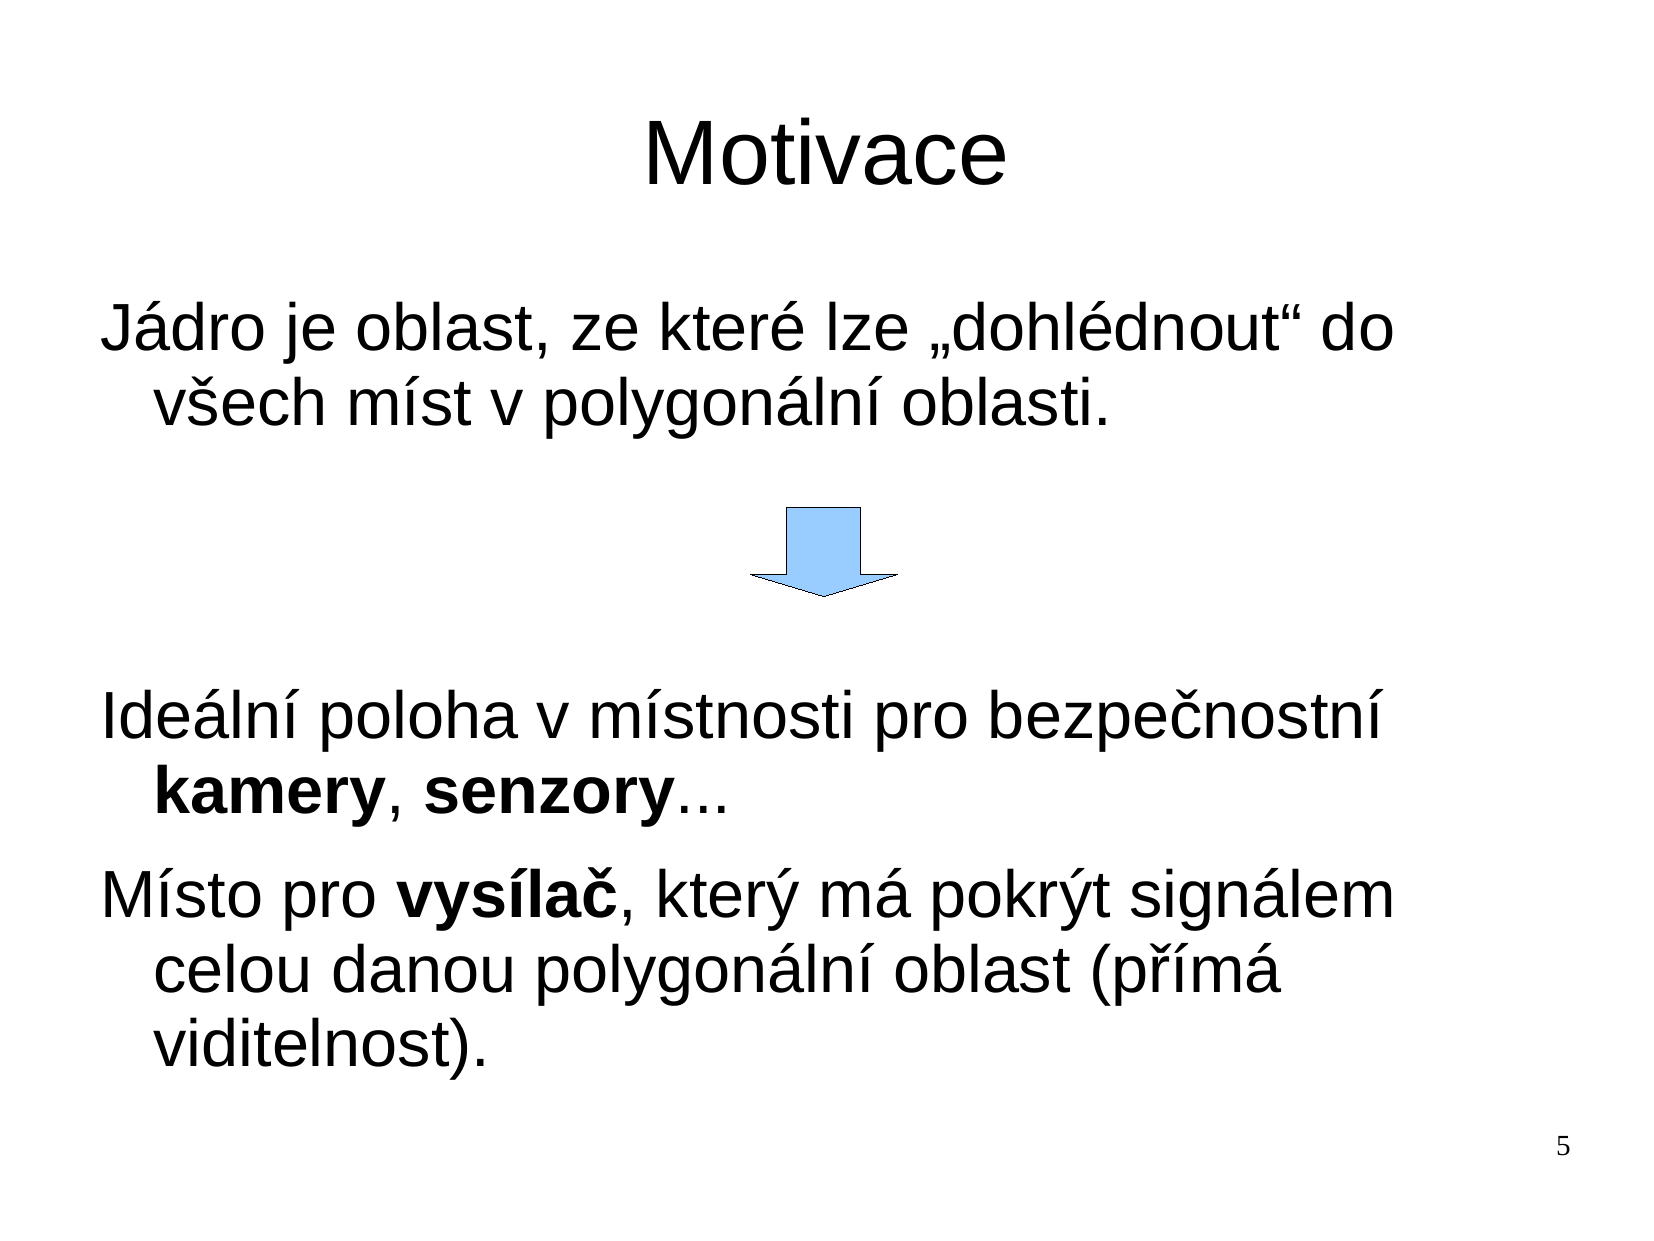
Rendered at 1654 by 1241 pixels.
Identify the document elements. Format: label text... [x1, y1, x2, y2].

list Jádro je oblast, ze které lze „dohlédnout“ do všech míst v polygonální oblasti. Ideální poloha v místnosti pro bezpečnostní kamery, senzory... Místo pro vysílač, který má pokrýt signálem celou danou polygonální oblast (přímá viditelnost). [82, 290, 1571, 1109]
title Motivace [82, 49, 1571, 257]
text_box [750, 507, 898, 597]
